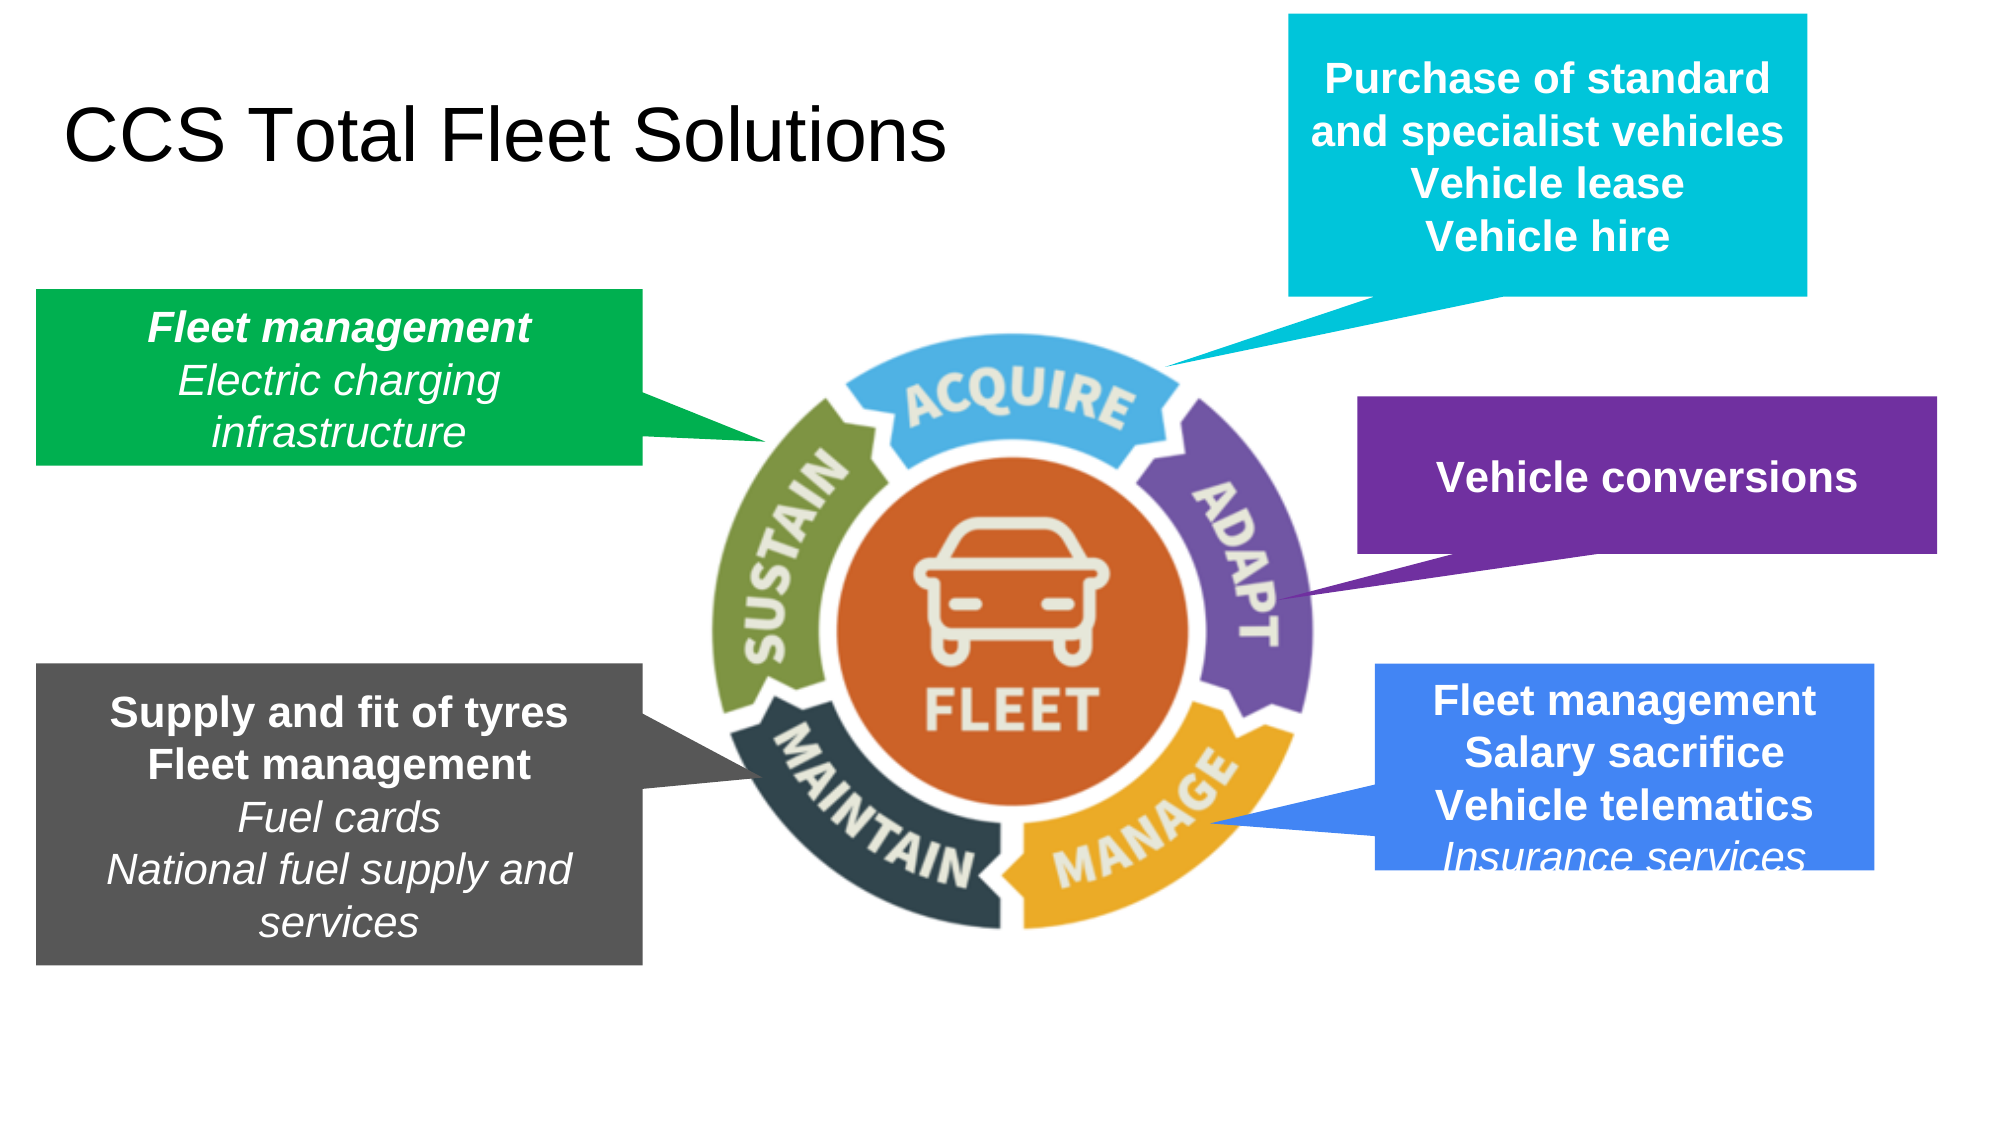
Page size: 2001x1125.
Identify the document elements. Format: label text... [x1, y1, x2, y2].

picture [683, 308, 1358, 966]
text_box Vehicle conversions [1276, 396, 1938, 601]
text_box Supply and fit of tyres Fleet management Fuel cards National fuel supply and services [36, 663, 763, 966]
text_box Fleet management Electric charging infrastructure [36, 289, 766, 466]
text_box Fleet management Salary sacrifice Vehicle telematics Insurance services [1209, 663, 1875, 871]
title CCS Total Fleet Solutions [43, 64, 1279, 204]
text_box Purchase of standard and specialist vehicles Vehicle lease Vehicle hire [1164, 13, 1808, 367]
